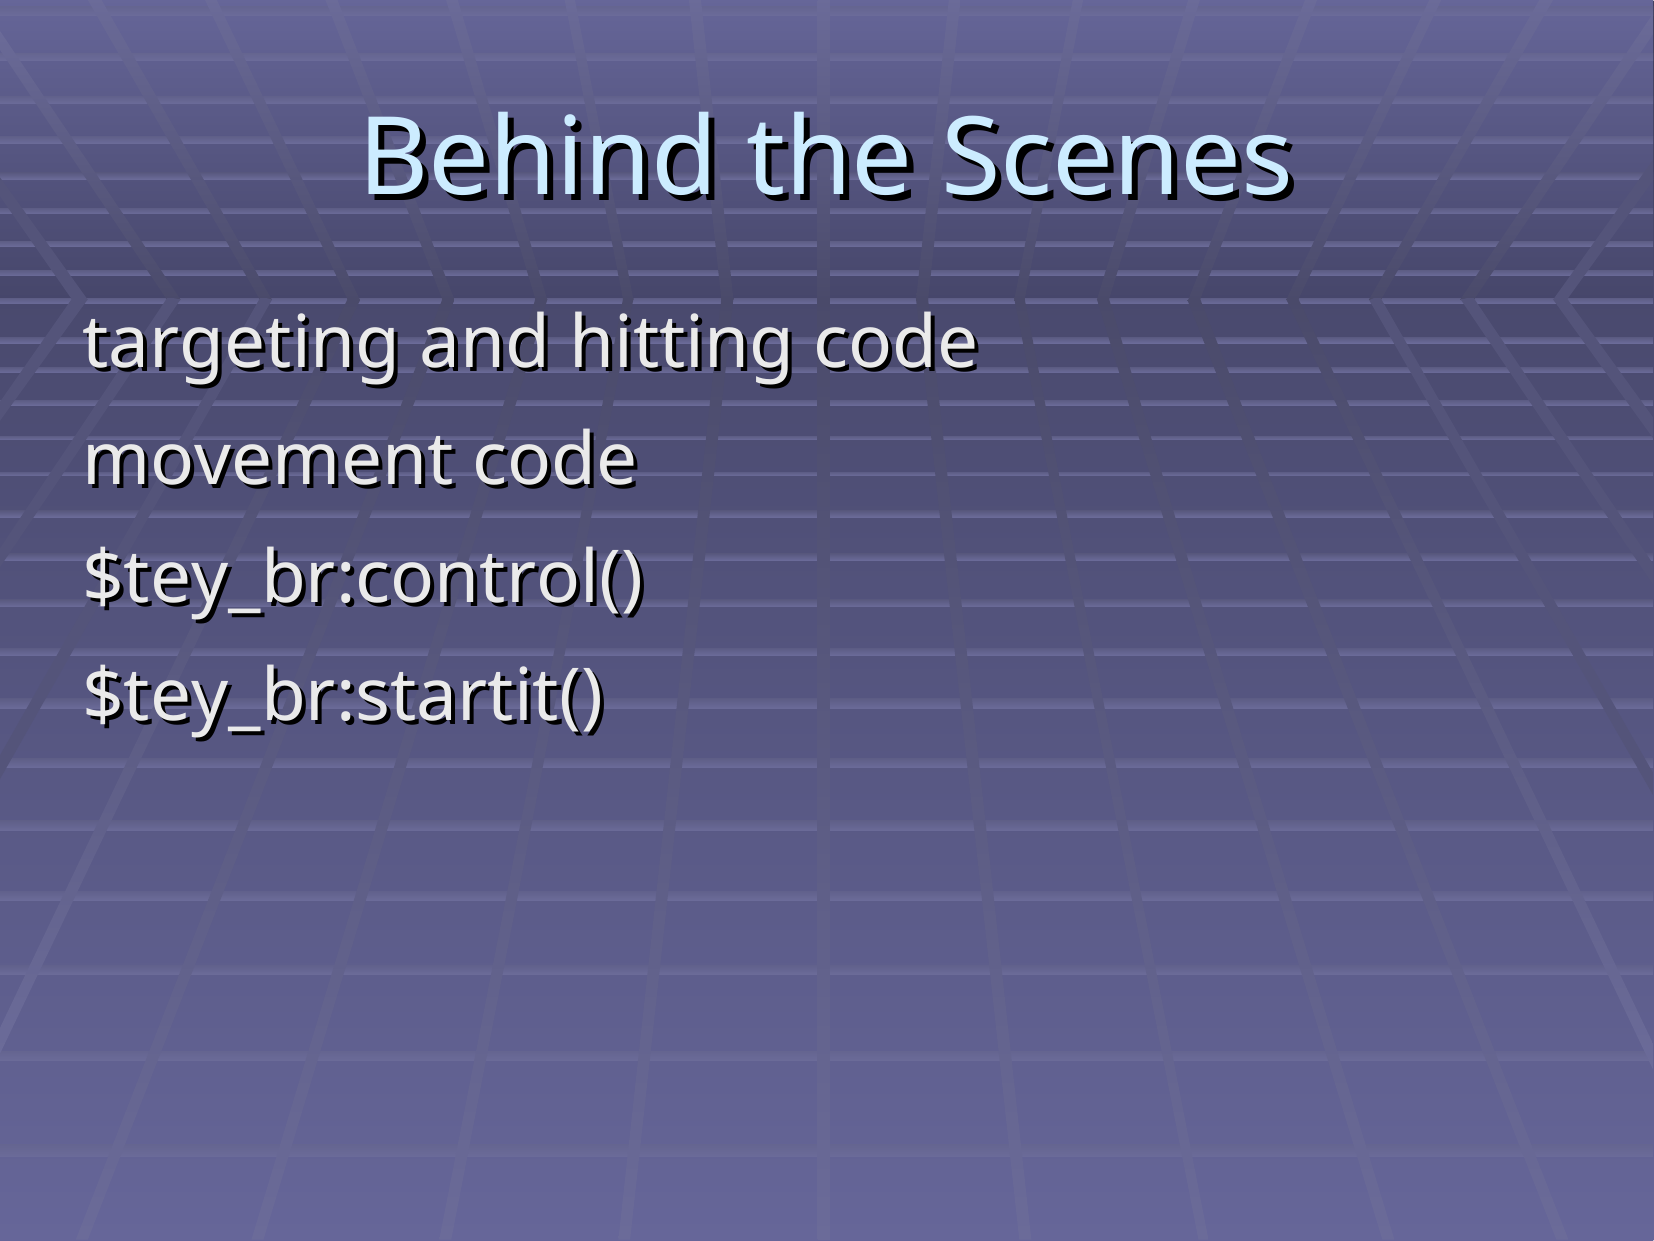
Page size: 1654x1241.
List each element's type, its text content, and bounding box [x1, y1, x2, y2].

list targeting and hitting code movement code $tey_br:control() $tey_br:startit() [82, 289, 1571, 1088]
title Behind the Scenes [82, 56, 1571, 249]
